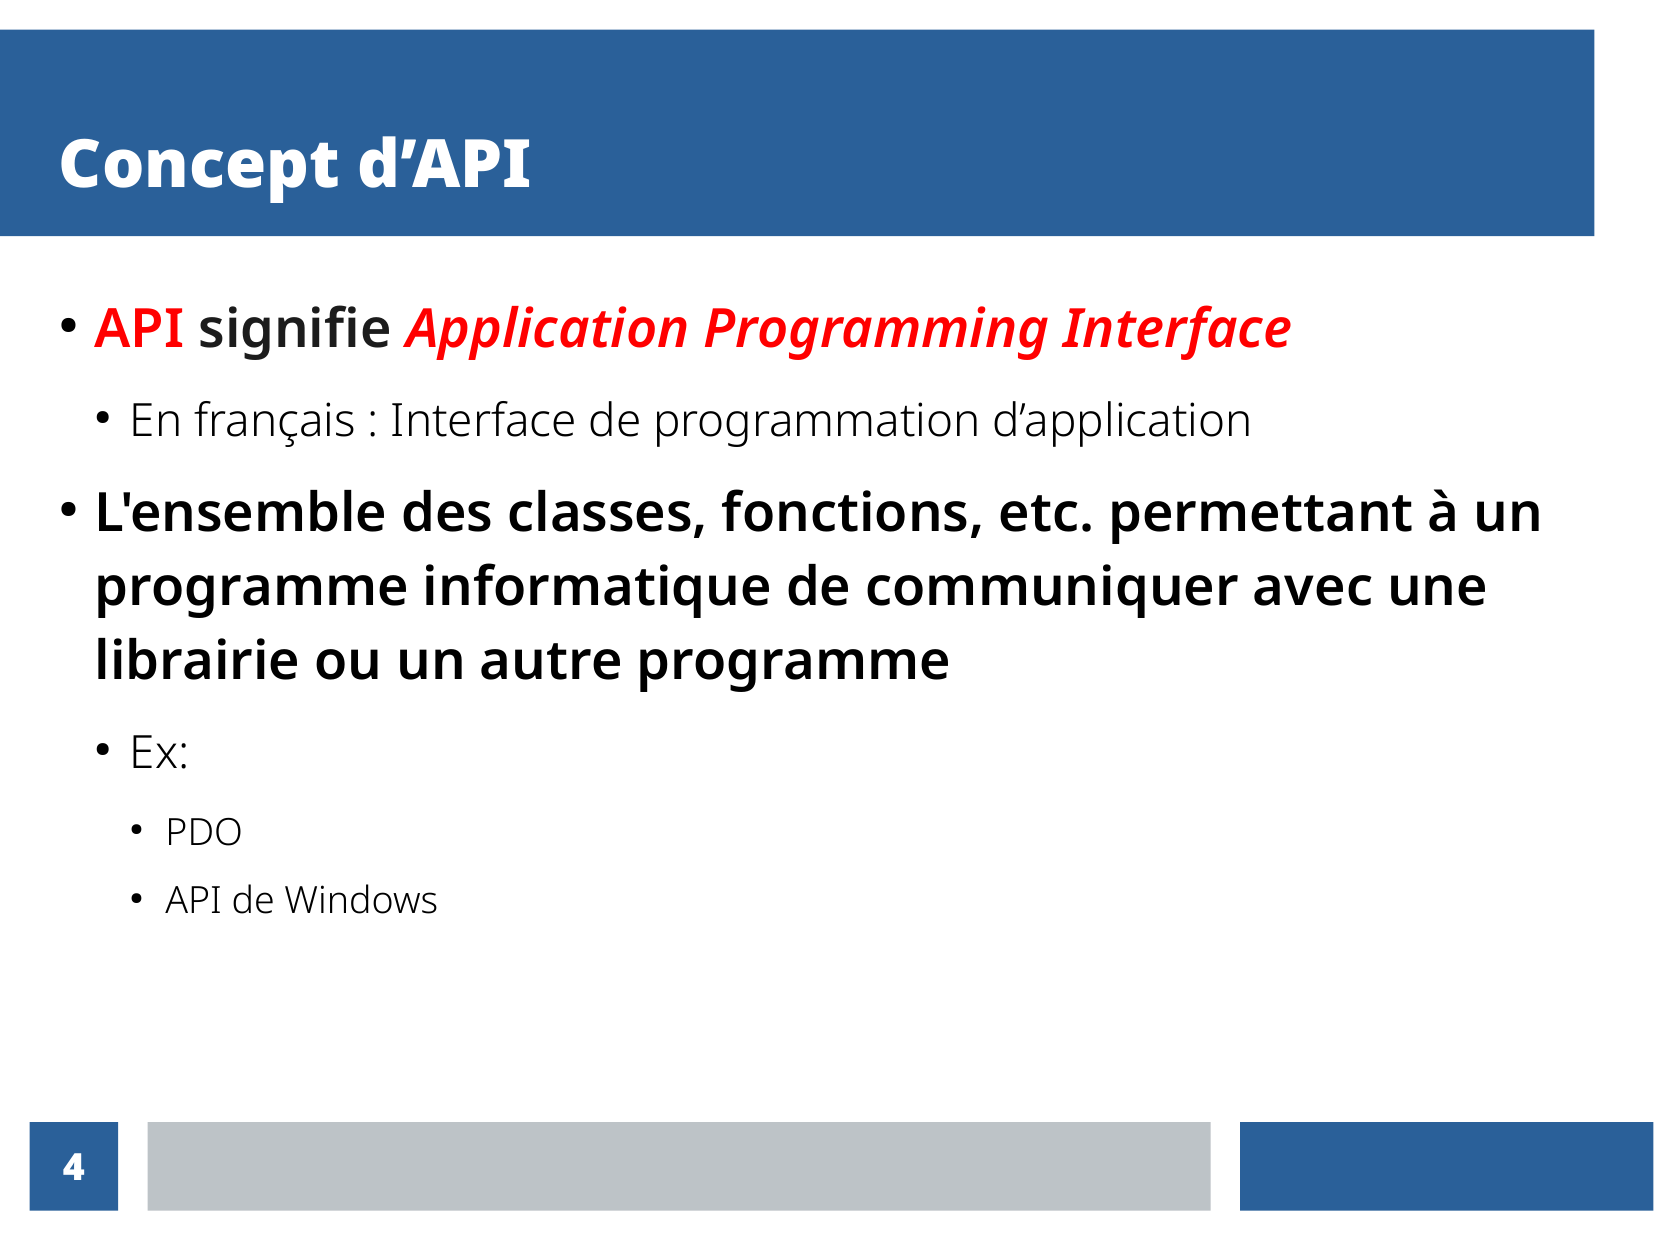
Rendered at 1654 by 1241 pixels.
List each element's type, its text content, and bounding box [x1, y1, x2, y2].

list API signifie Application Programming Interface En français : Interface de programmation d’application L'ensemble des classes, fonctions, etc. permettant à un programme informatique de communiquer avec une librairie ou un autre programme Ex: PDO API de Windows [59, 289, 1565, 1111]
title Concept d’API [59, 59, 1595, 207]
